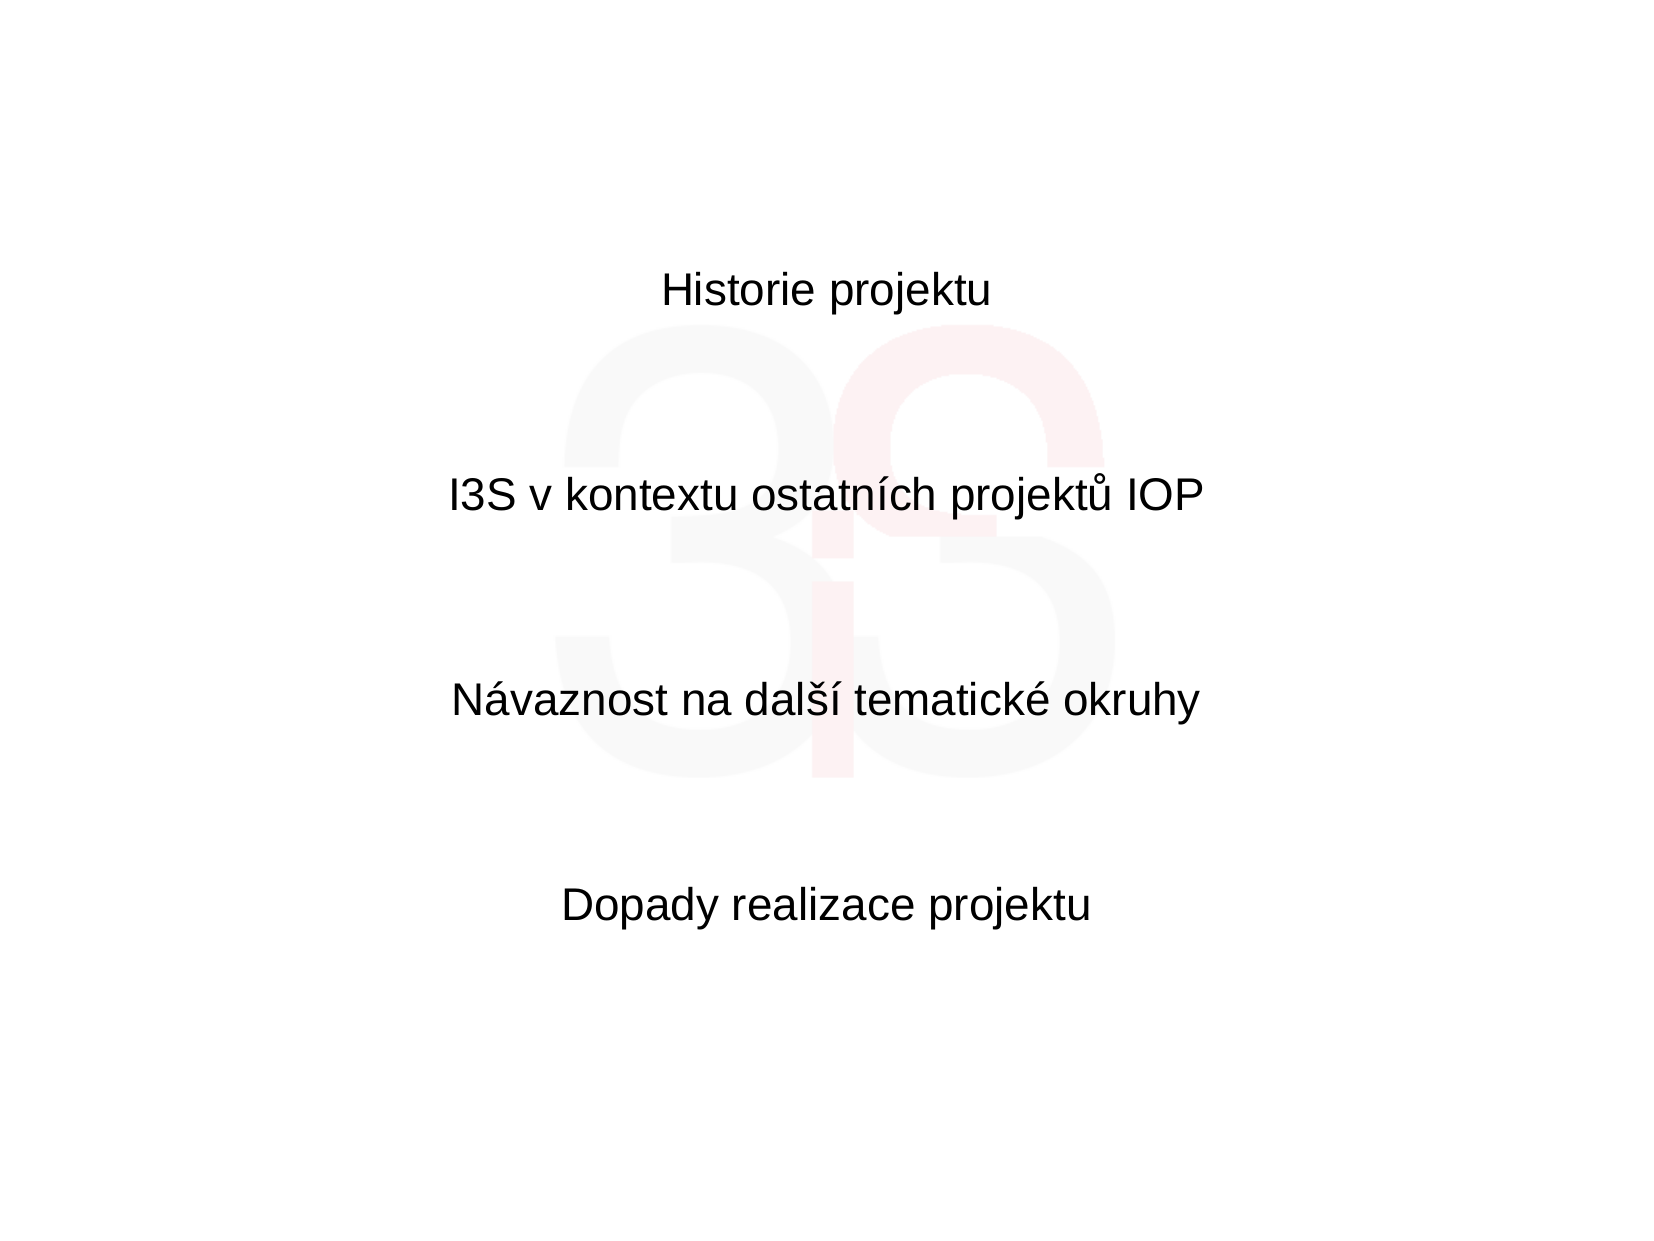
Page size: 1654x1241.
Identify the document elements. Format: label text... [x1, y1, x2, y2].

text_box Historie projektu I3S v kontextu ostatních projektů IOP Návaznost na další tematické okruhy Dopady realizace projektu [0, 0, 1654, 1241]
